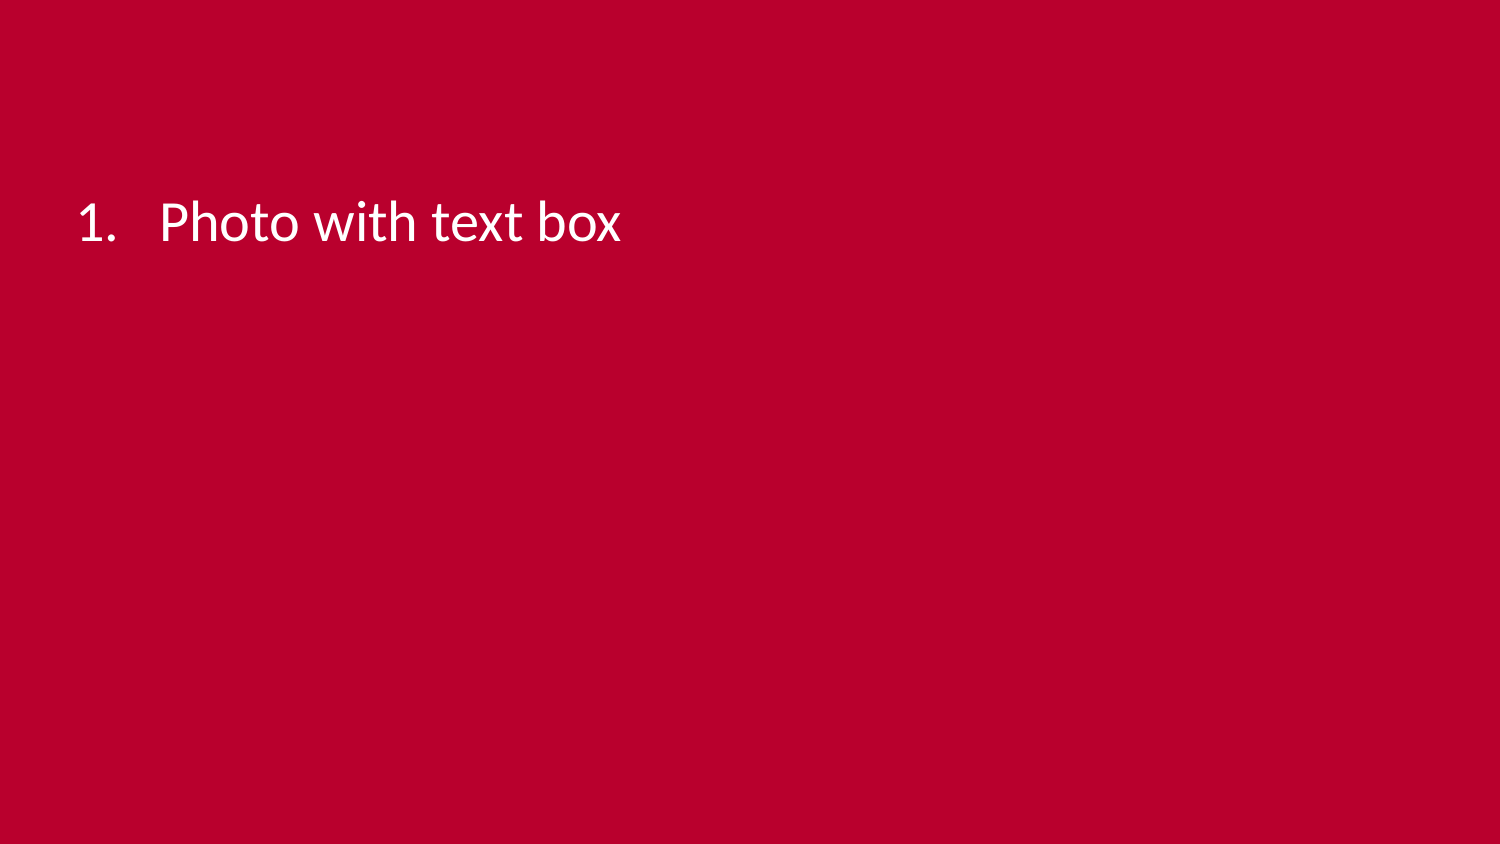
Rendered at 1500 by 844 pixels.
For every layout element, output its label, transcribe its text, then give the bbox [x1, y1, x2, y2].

list Photo with text box [75, 197, 1425, 687]
